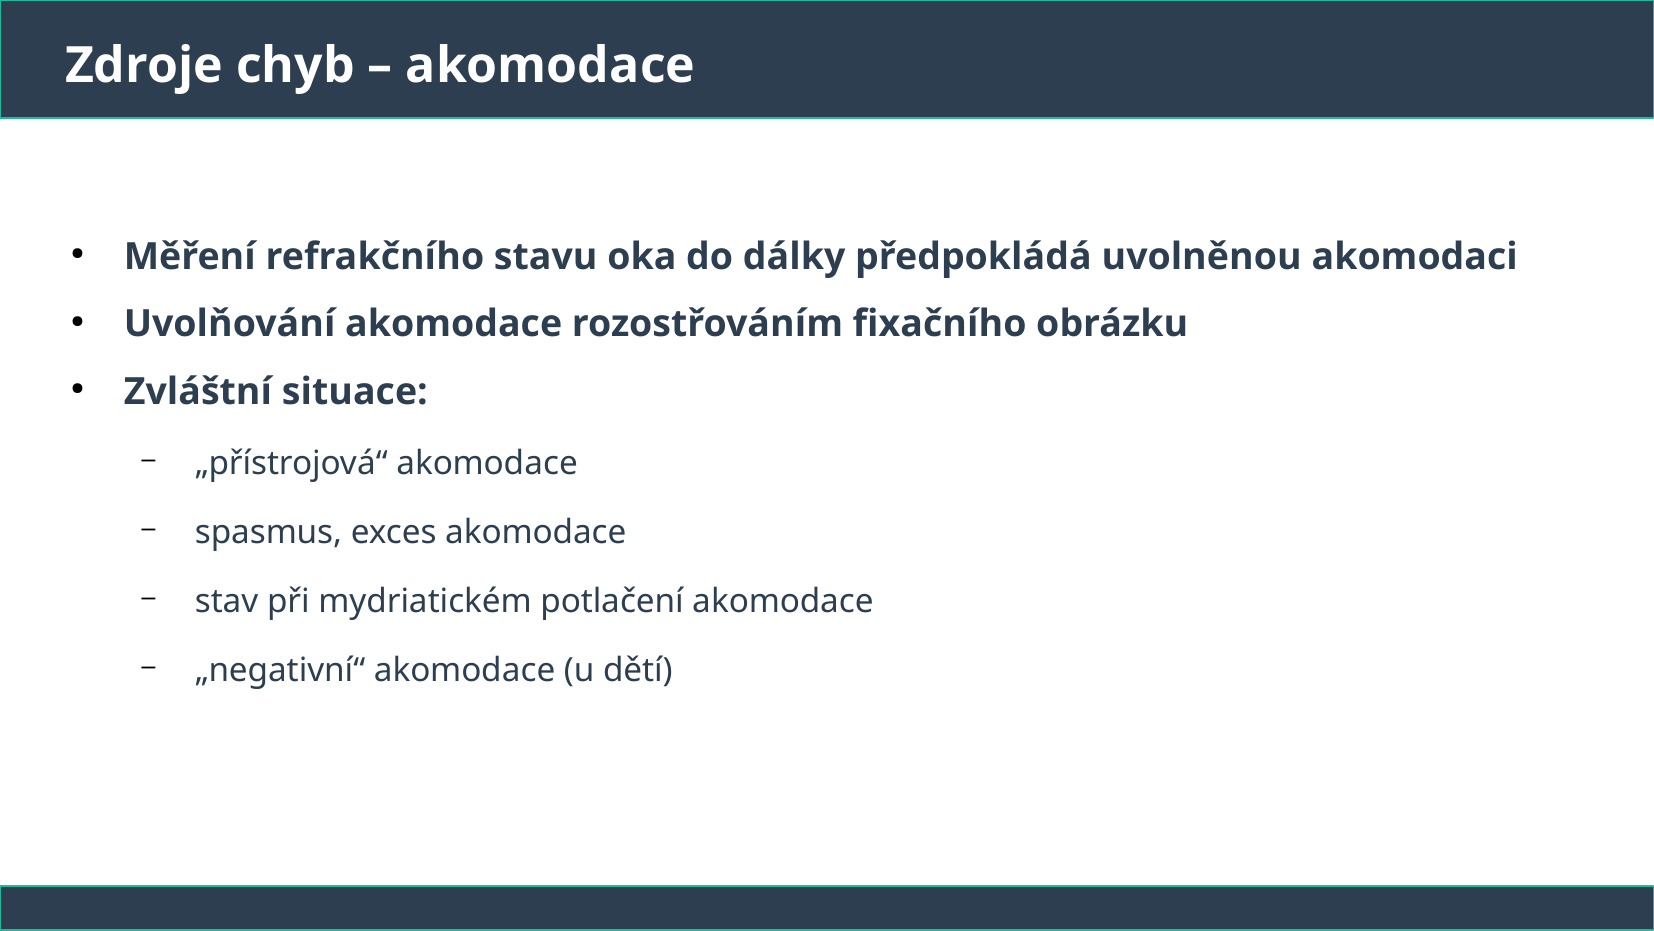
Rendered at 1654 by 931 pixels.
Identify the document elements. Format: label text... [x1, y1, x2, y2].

title Zdroje chyb – akomodace [64, 7, 1601, 119]
list Měření refrakčního stavu oka do dálky předpokládá uvolněnou akomodaci Uvolňování akomodace rozostřováním fixačního obrázku Zvláštní situace: „přístrojová“ akomodace spasmus, exces akomodace stav při mydriatickém potlačení akomodace „negativní“ akomodace (u dětí) [53, 229, 1542, 798]
